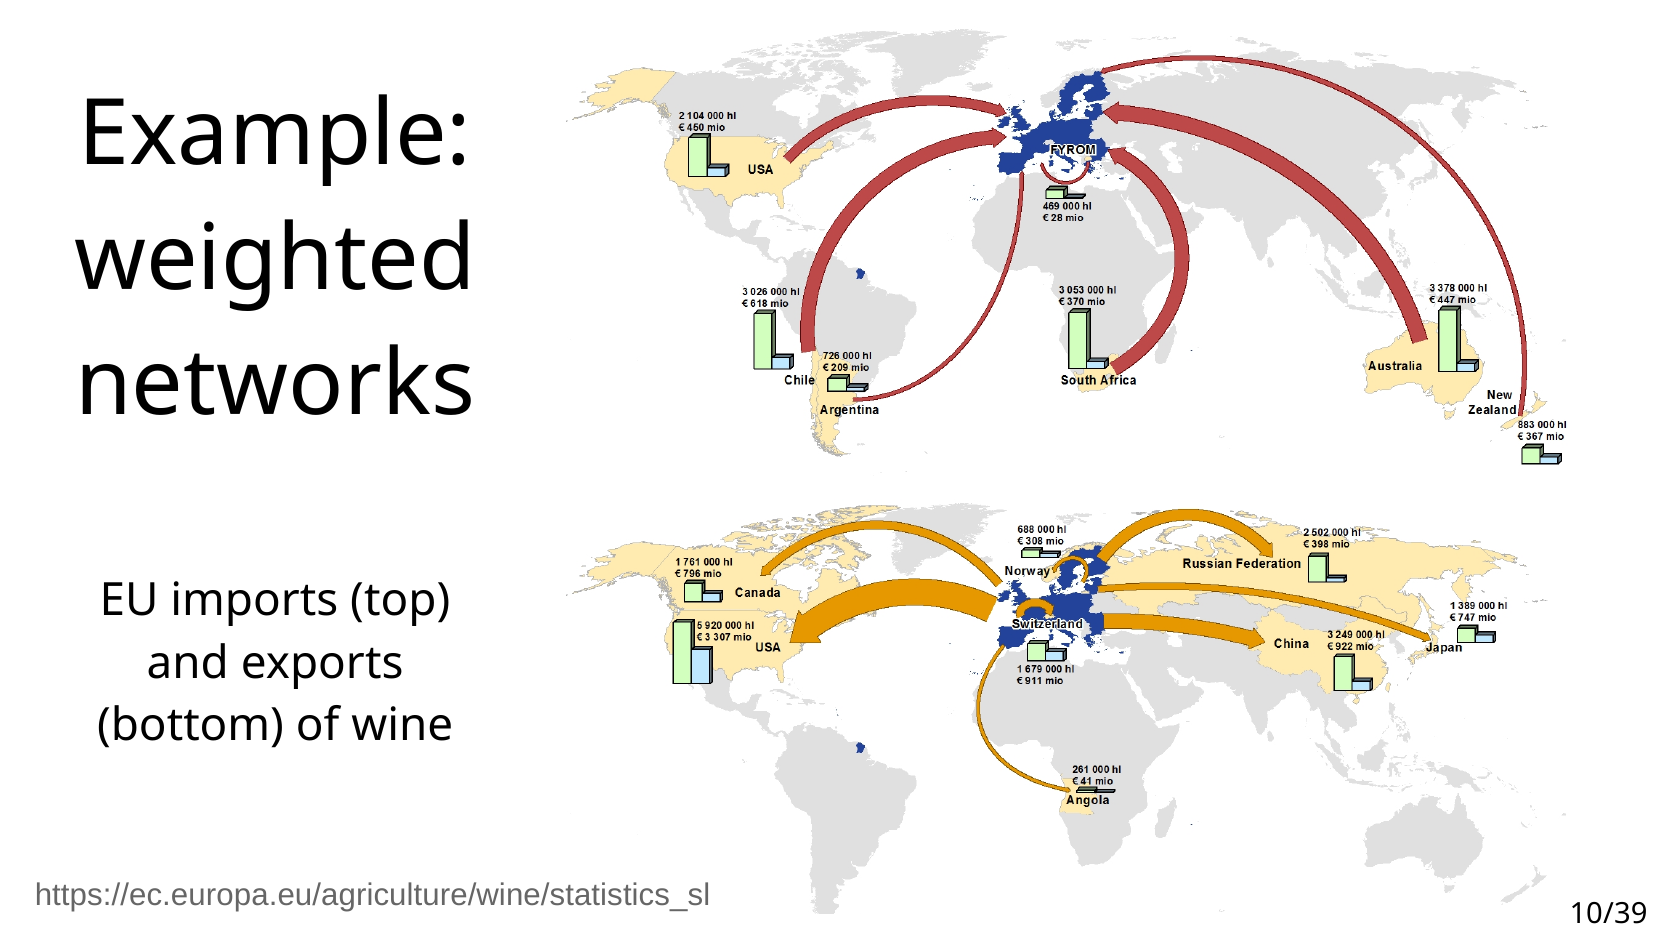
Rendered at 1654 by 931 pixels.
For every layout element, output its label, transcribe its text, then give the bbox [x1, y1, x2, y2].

title Example: weighted networks EU imports (top) and exports (bottom) of wine [71, 56, 480, 766]
picture [565, 8, 1573, 476]
text_box https://ec.europa.eu/agriculture/wine/statistics_sl [20, 870, 946, 927]
picture [561, 482, 1569, 914]
